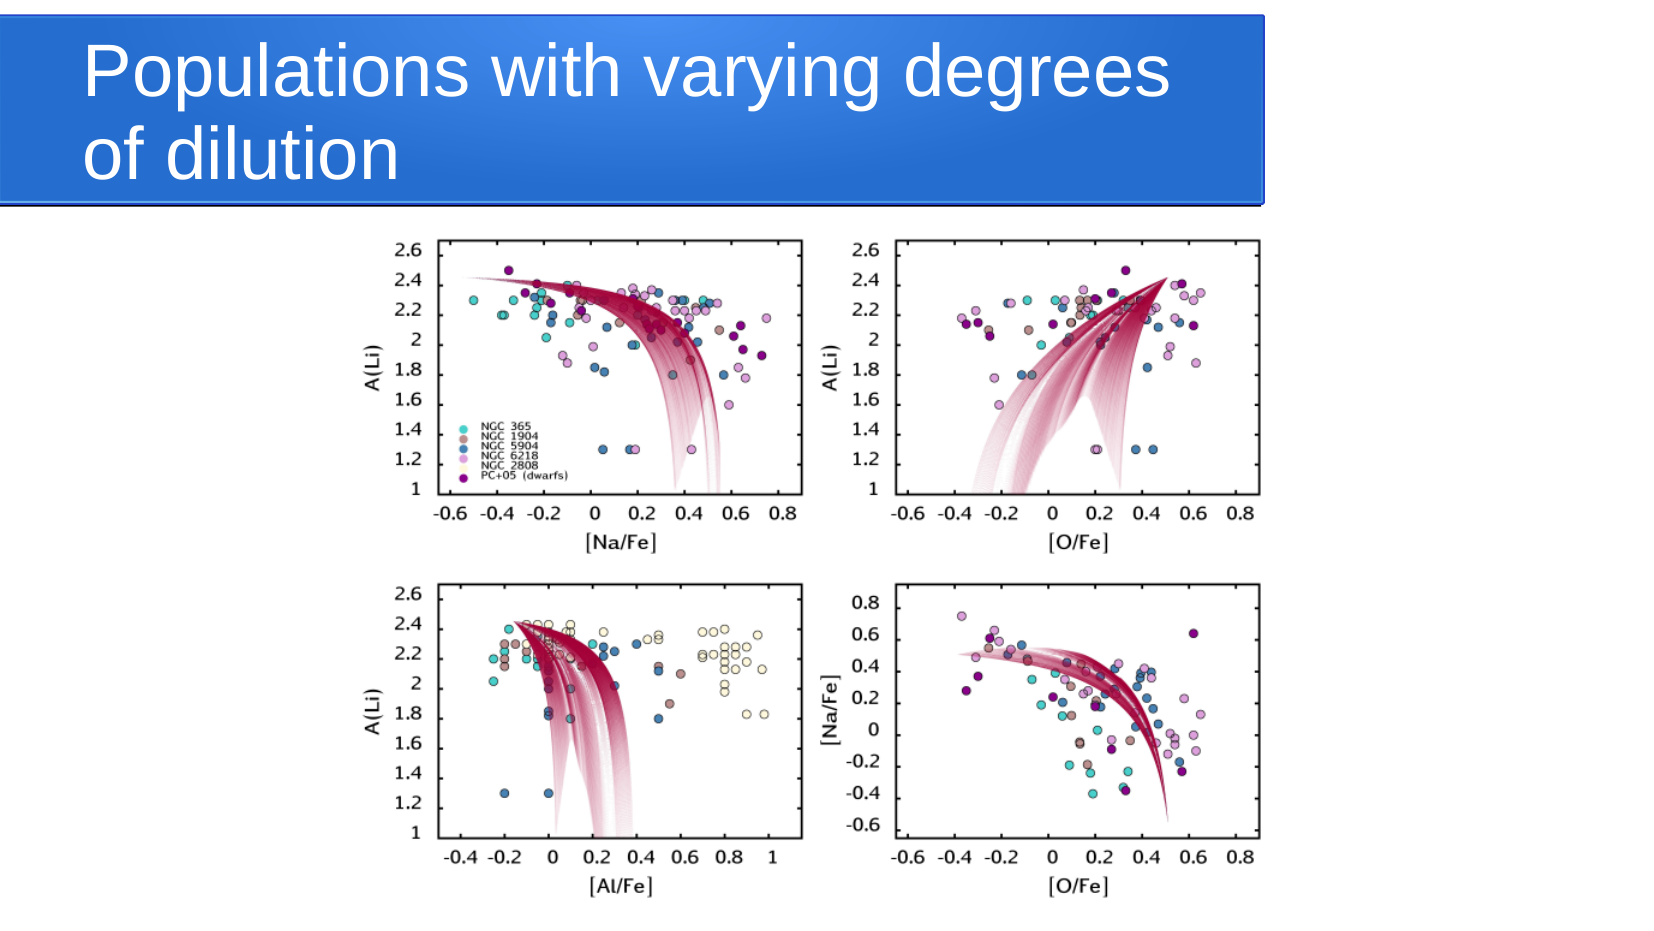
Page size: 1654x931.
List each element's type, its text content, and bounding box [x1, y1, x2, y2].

picture [335, 209, 1321, 929]
title Populations with varying degrees of dilution [82, 29, 1235, 196]
